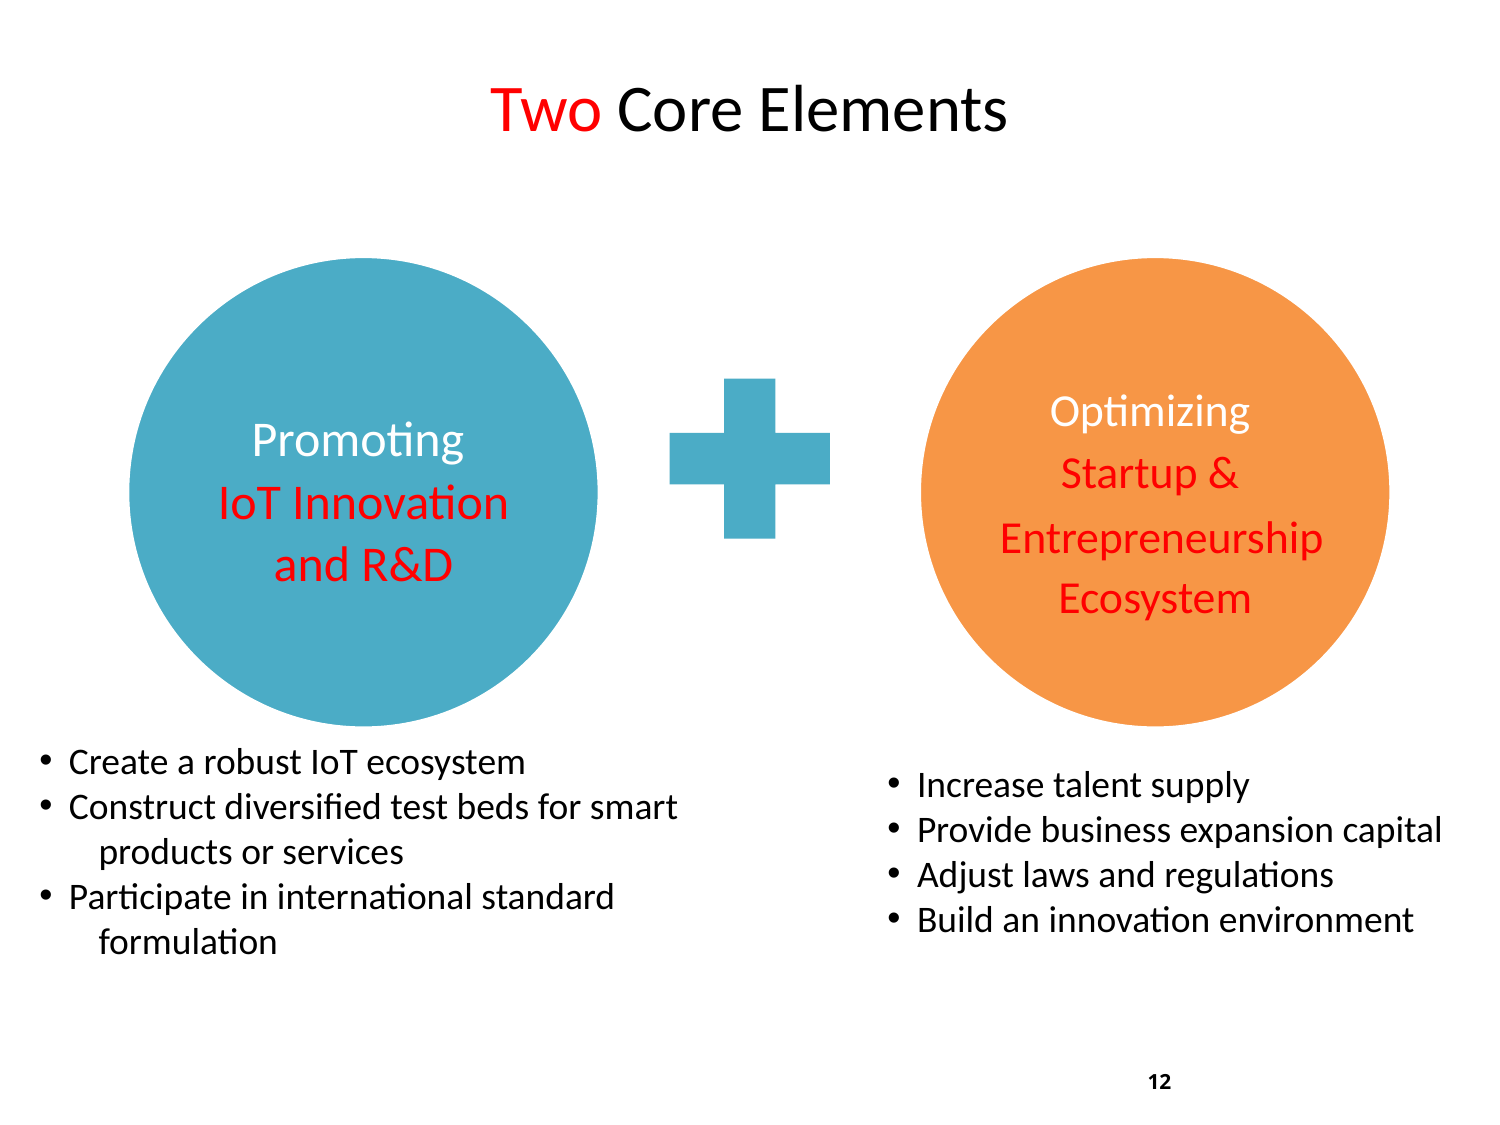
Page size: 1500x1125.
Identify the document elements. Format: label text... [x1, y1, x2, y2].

text_box Promoting IoT Innovation and R&D [127, 256, 600, 729]
text_box [669, 378, 830, 539]
text_box Create a robust IoT ecosystem Construct diversified test beds for smart products or services Participate in international standard formulation [24, 730, 702, 970]
title Two Core Elements [75, 10, 1426, 199]
text_box 12 [1132, 1052, 1483, 1113]
text_box Optimizing Startup & Ecosystem [918, 256, 1392, 729]
text_box Entrepreneurship [985, 500, 1339, 570]
text_box Increase talent supply Provide business expansion capital Adjust laws and regulations Build an innovation environment [873, 752, 1466, 947]
